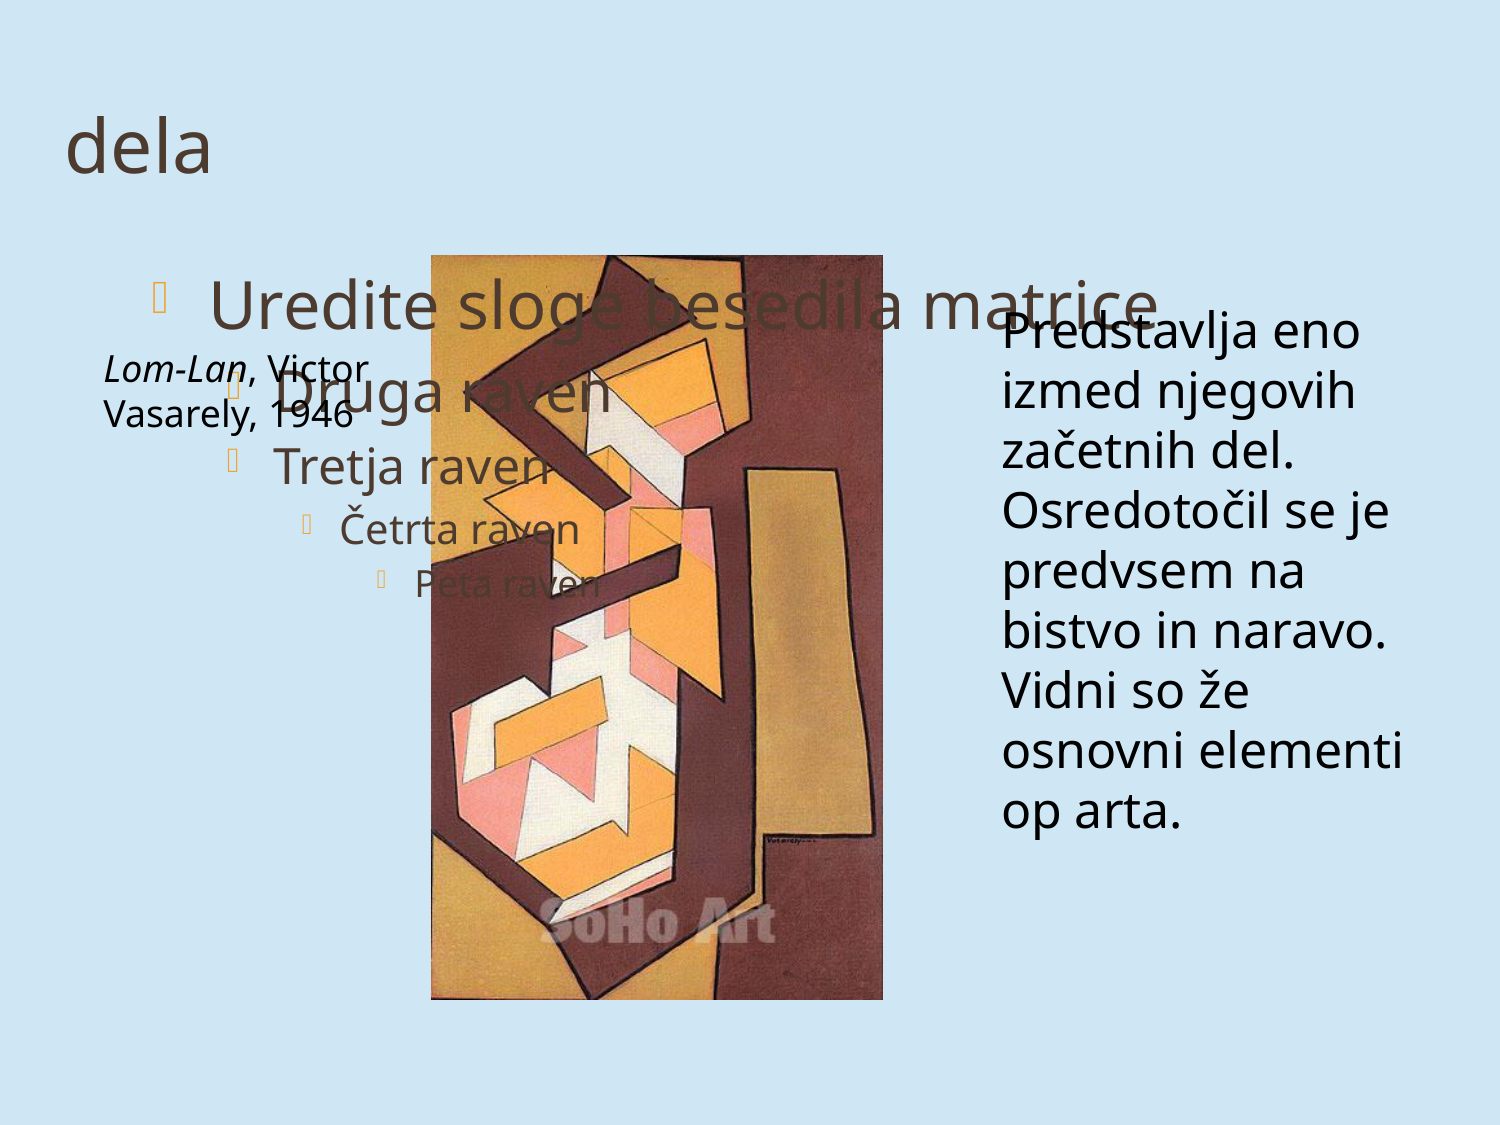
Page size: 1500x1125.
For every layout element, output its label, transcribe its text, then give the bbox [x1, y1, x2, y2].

picture [431, 255, 883, 1000]
text_box Lom-Lan, Victor Vasarely, 1946 [88, 338, 479, 443]
text_box Predstavlja eno izmed njegovih začetnih del. Osredotočil se je predvsem na bistvo in naravo. Vidni so že osnovni elementi op arta. [986, 290, 1424, 846]
title dela [50, 75, 1475, 213]
